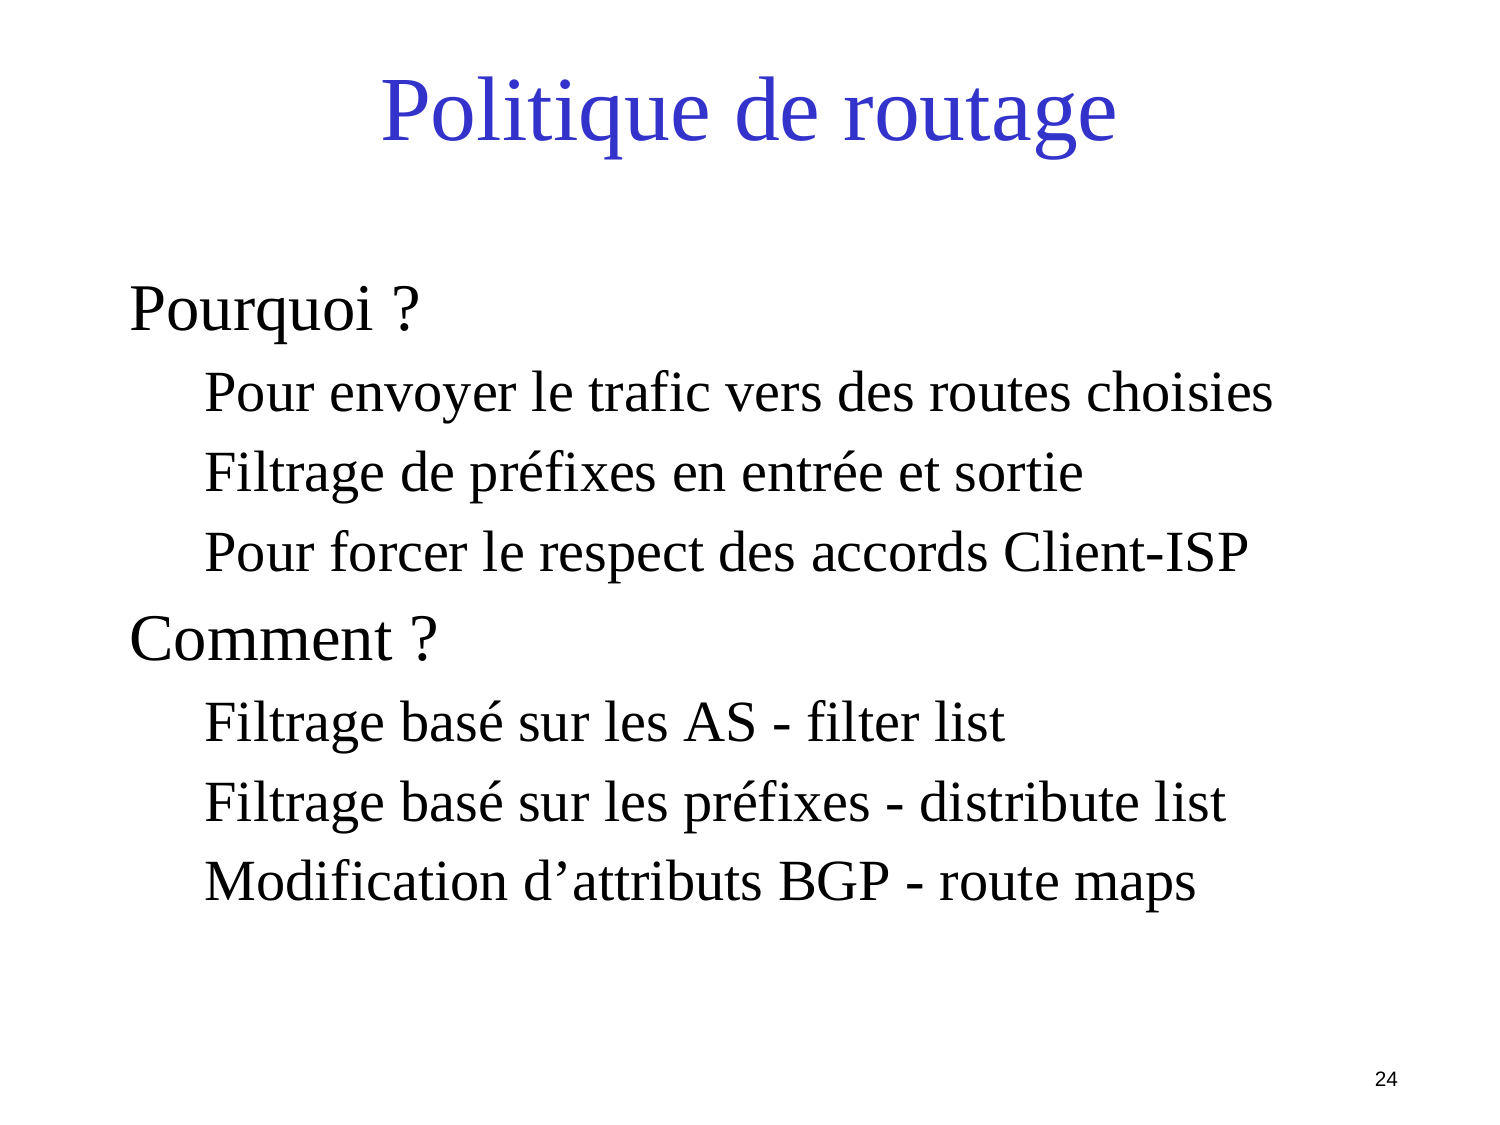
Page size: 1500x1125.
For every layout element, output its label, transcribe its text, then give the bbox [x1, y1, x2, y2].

text_box Politique de routage [112, 50, 1388, 238]
text_box Pourquoi ? Pour envoyer le trafic vers des routes choisies Filtrage de préfixes en entrée et sortie Pour forcer le respect des accords Client-ISP Comment ? Filtrage basé sur les AS - filter list Filtrage basé sur les préfixes - distribute list Modification d’attributs BGP - route maps [112, 262, 1388, 1000]
